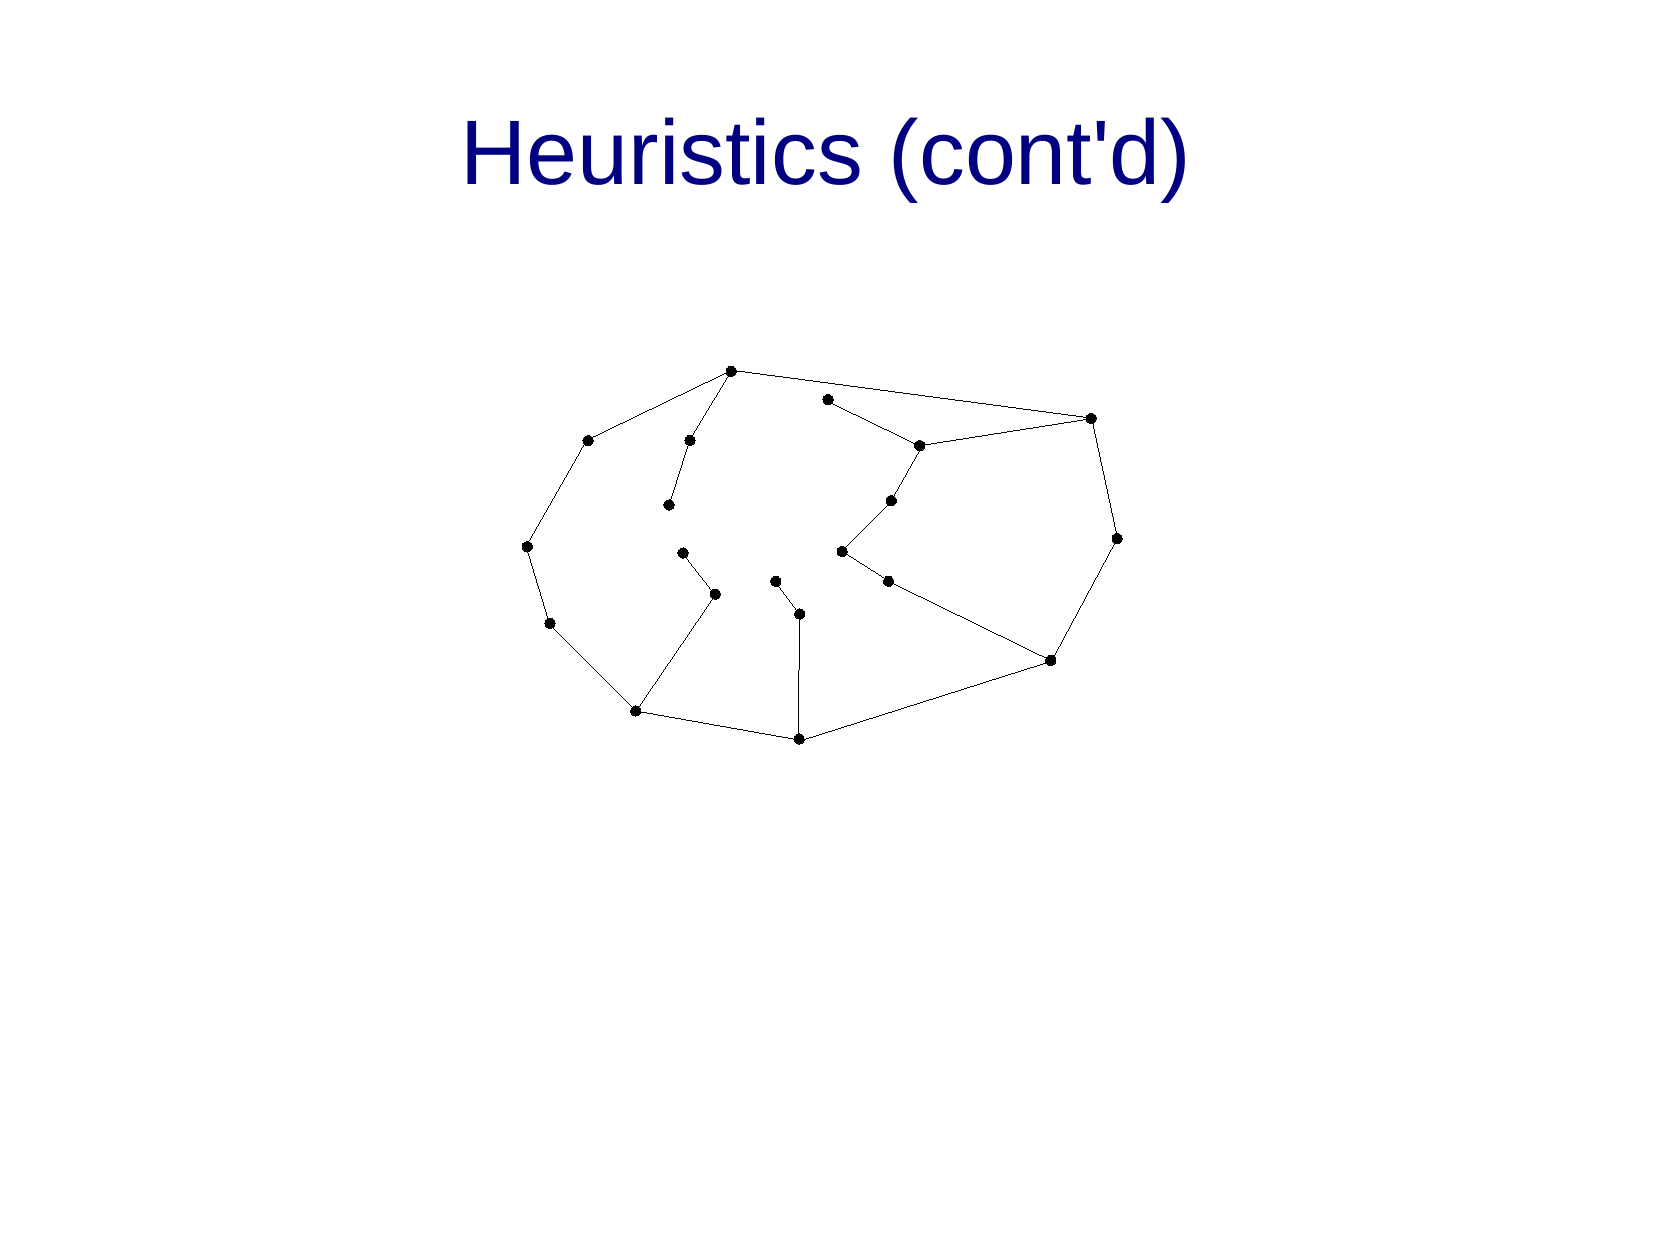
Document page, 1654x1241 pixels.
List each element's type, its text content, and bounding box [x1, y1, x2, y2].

title Heuristics (cont'd) [82, 49, 1571, 257]
text_box [770, 576, 781, 587]
text_box [837, 546, 848, 557]
text_box [822, 394, 834, 405]
text_box [914, 440, 925, 451]
text_box [1086, 413, 1097, 424]
text_box [677, 547, 689, 559]
text_box [886, 495, 897, 506]
text_box [710, 589, 721, 600]
text_box [794, 608, 805, 620]
text_box [522, 541, 533, 552]
text_box [663, 499, 675, 511]
list [88, 290, 1577, 1109]
text_box [1112, 533, 1123, 544]
text_box [544, 618, 556, 629]
text_box [630, 705, 641, 717]
text_box [684, 435, 696, 446]
text_box [883, 576, 894, 587]
text_box [726, 366, 737, 377]
text_box [582, 435, 594, 446]
text_box [793, 733, 805, 745]
